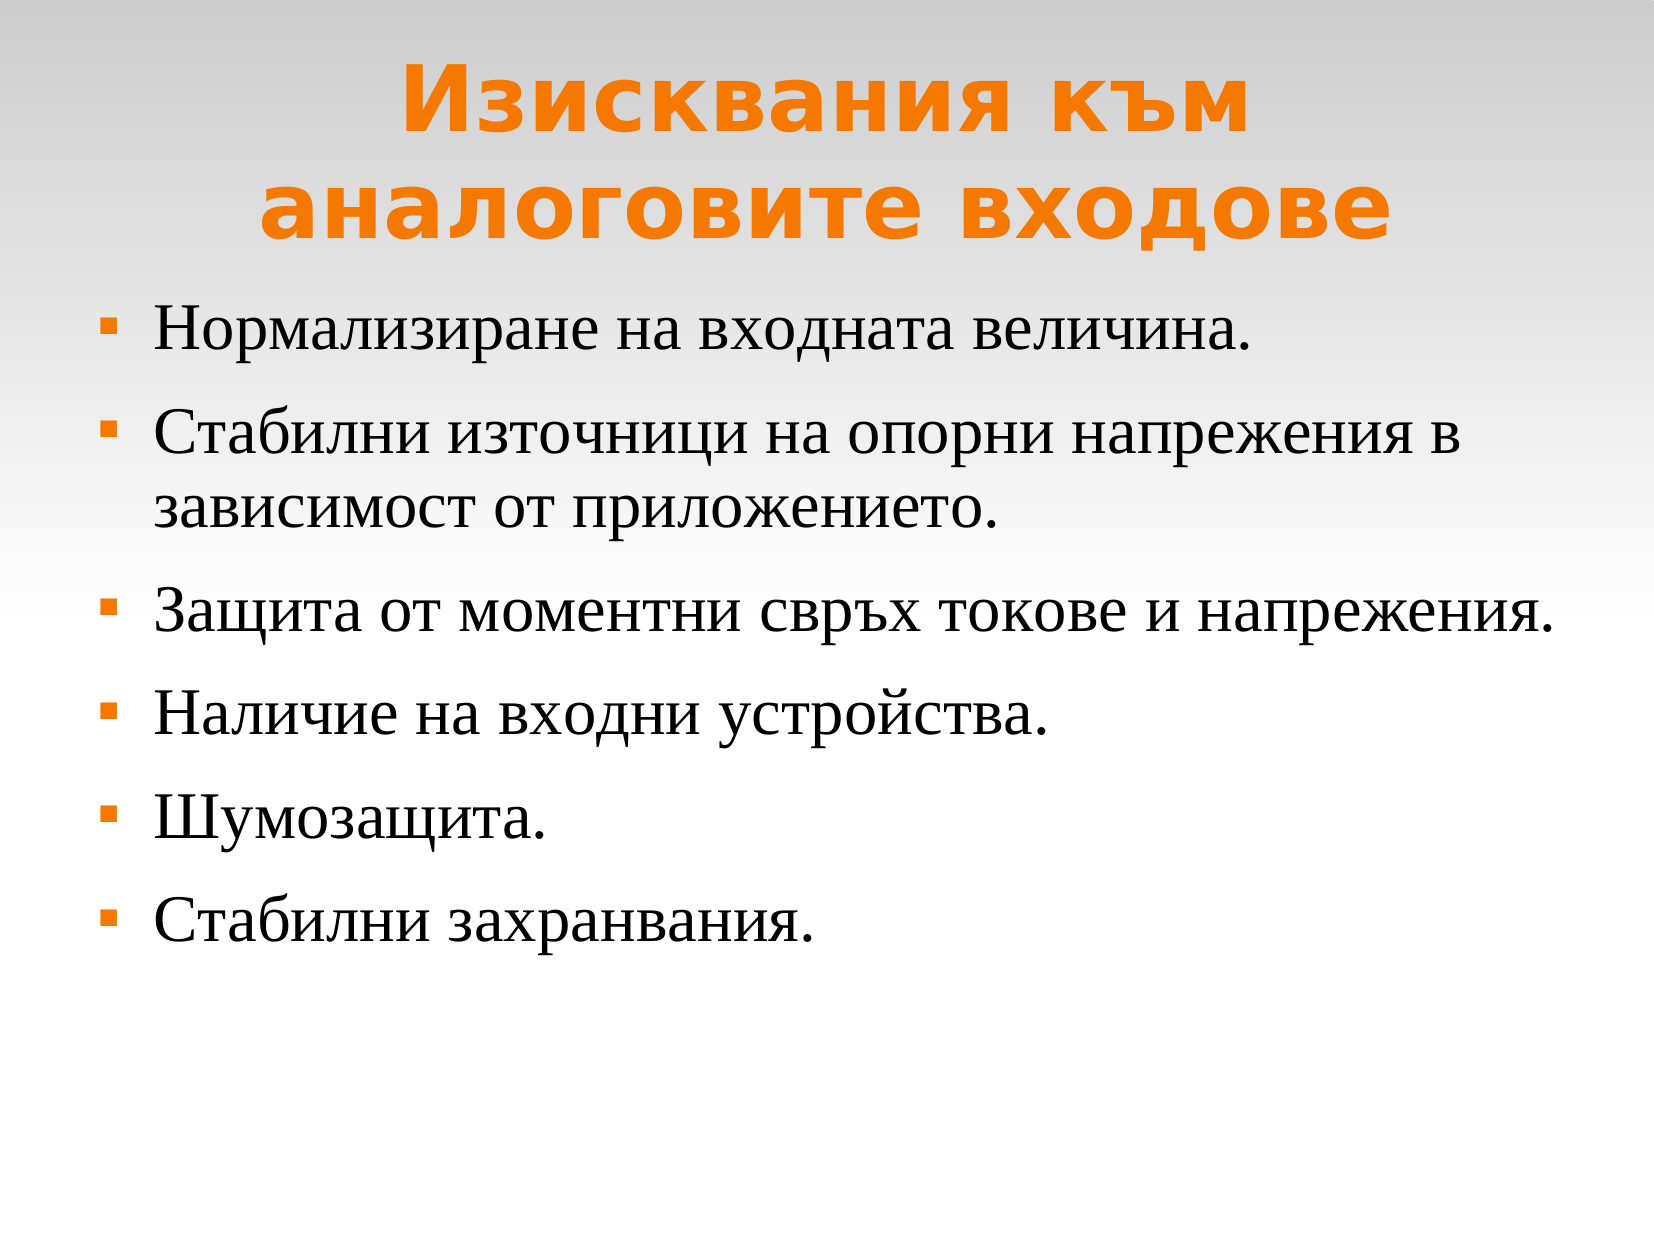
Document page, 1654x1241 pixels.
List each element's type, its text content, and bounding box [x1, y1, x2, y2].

list Нормализиране на входната величина. Стабилни източници на опорни напрежения в зависимост от приложението. Защита от моментни свръх токове и напрежения. Наличие на входни устройства. Шумозащита. Стабилни захранвания. [82, 290, 1571, 1094]
title Изисквания към аналоговите входове [82, 45, 1571, 261]
